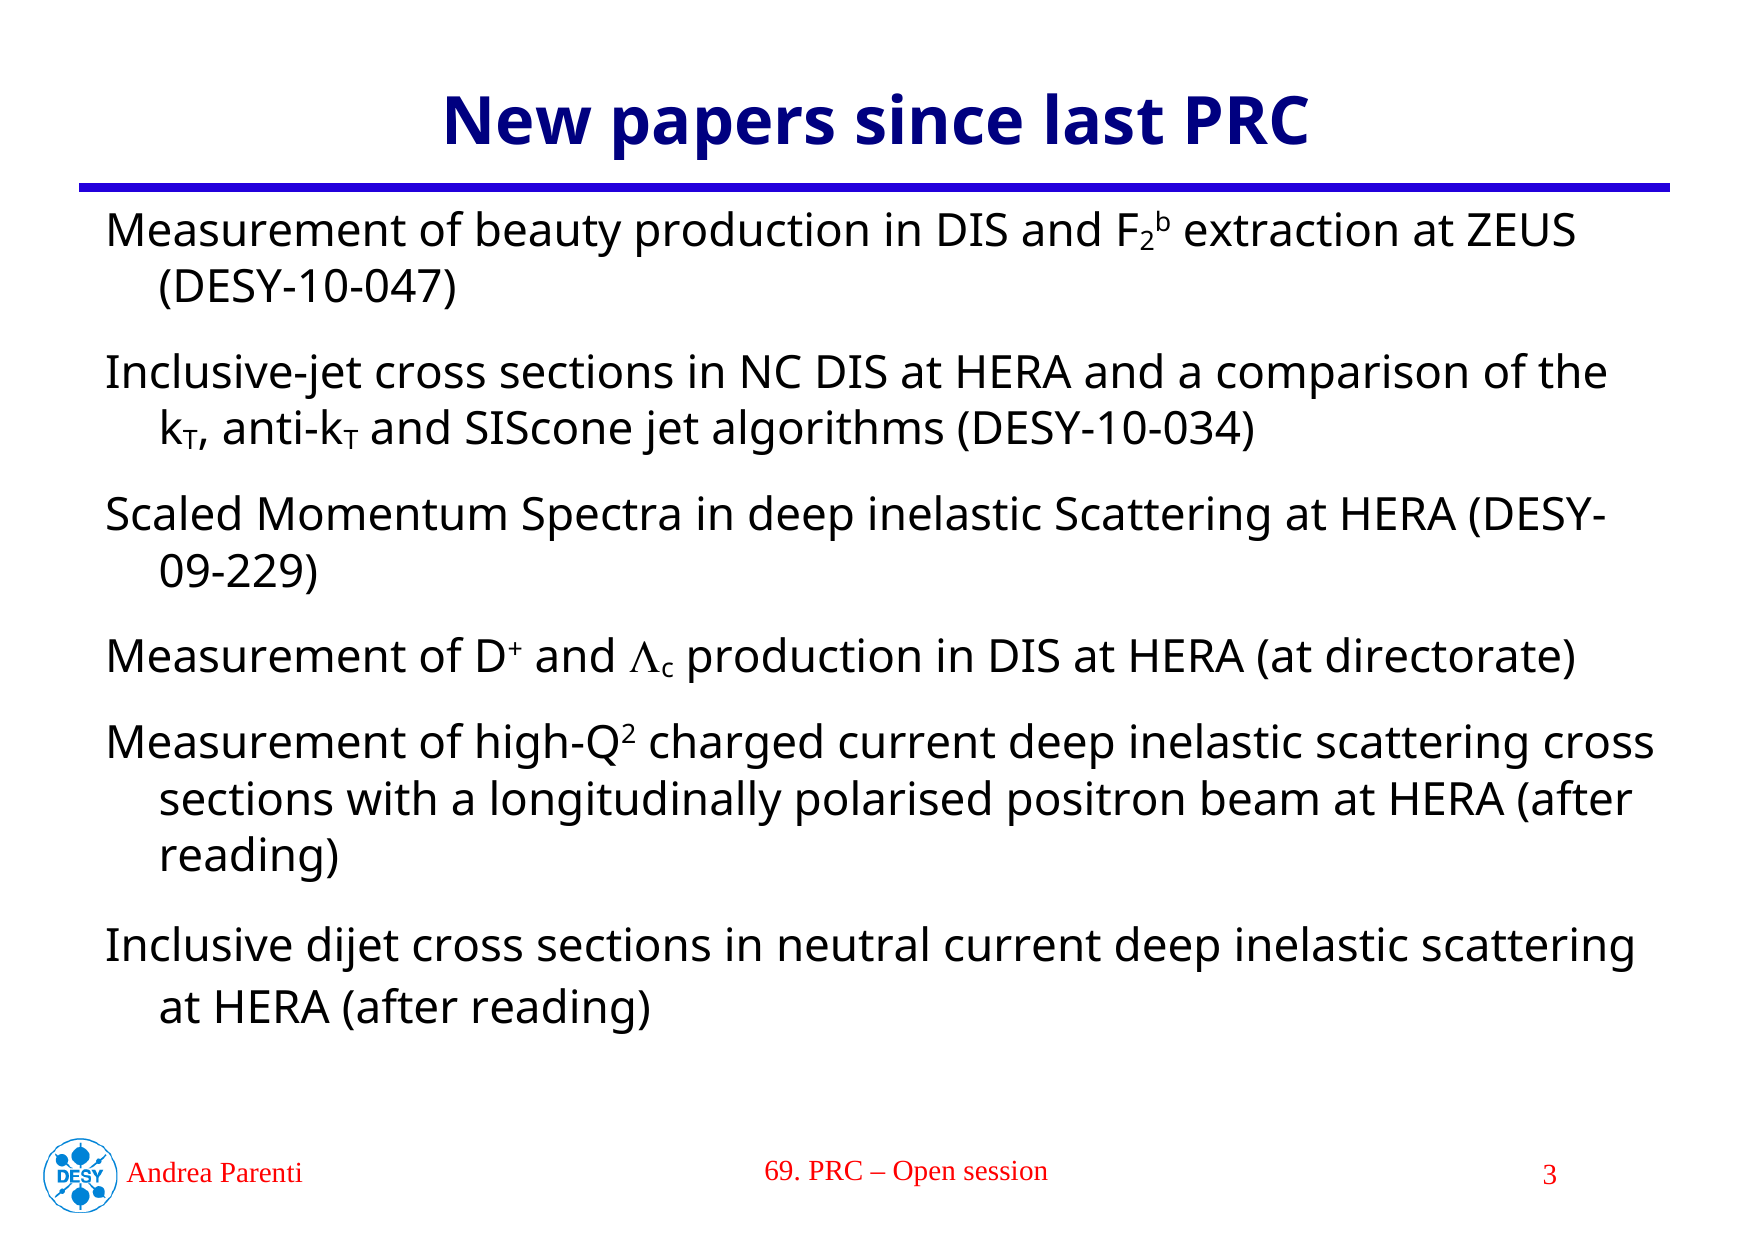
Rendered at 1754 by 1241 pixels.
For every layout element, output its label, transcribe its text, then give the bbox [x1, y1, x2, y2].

picture [42, 1138, 118, 1213]
list Measurement of beauty production in DIS and F2b extraction at ZEUS (DESY-10-047) Inclusive-jet cross sections in NC DIS at HERA and a comparison of the kT, anti-kT and SIScone jet algorithms (DESY-10-034) Scaled Momentum Spectra in deep inelastic Scattering at HERA (DESY-09-229) Measurement of D+ and Lc production in DIS at HERA (at directorate) Measurement of high-Q2 charged current deep inelastic scattering cross sections with a longitudinally polarised positron beam at HERA (after reading) Inclusive dijet cross sections in neutral current deep inelastic scattering at HERA (after reading) [87, 201, 1666, 1104]
title New papers since last PRC [87, 49, 1666, 188]
